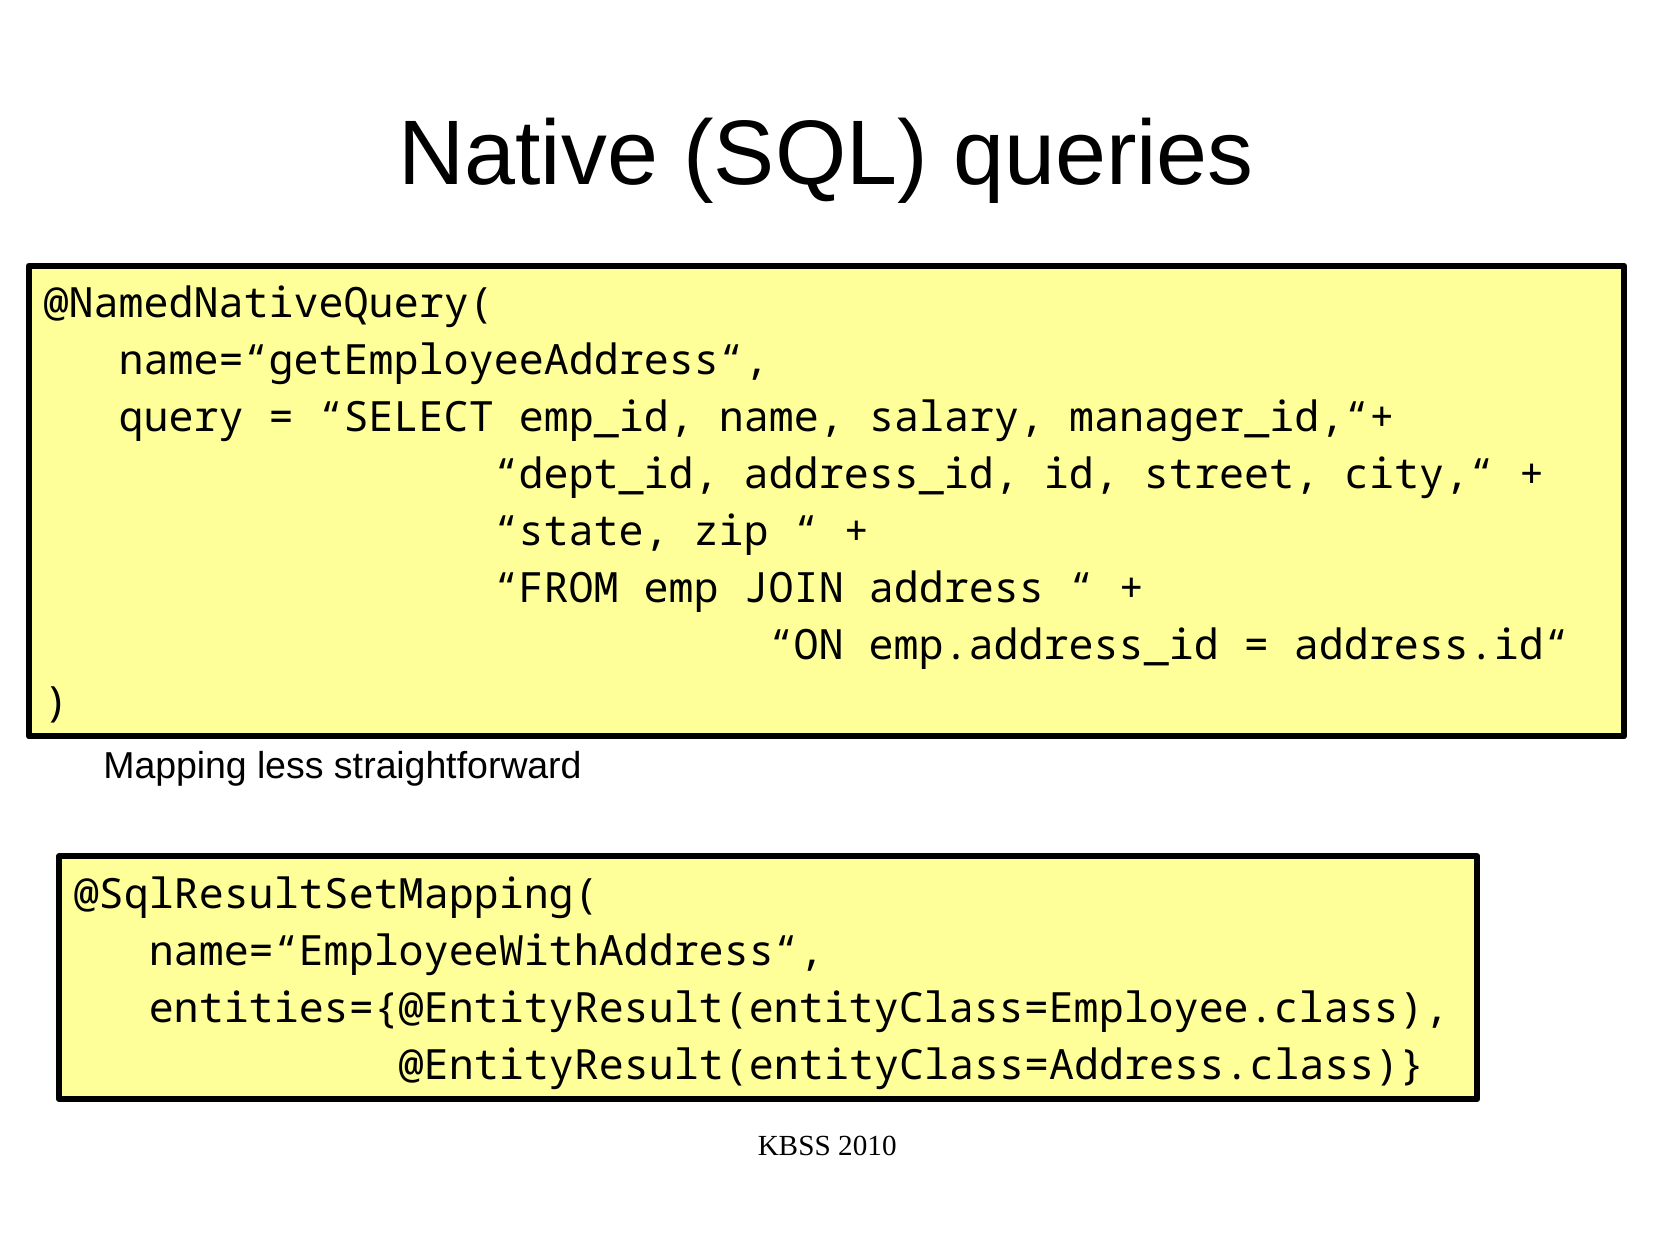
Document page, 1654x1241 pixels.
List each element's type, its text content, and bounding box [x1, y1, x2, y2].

text_box @NamedNativeQuery( name=“getEmployeeAddress“, query = “SELECT emp_id, name, salary, manager_id,“+ “dept_id, address_id, id, street, city,“ + “state, zip “ + “FROM emp JOIN address “ + “ON emp.address_id = address.id“ ) [28, 265, 1625, 669]
text_box @SqlResultSetMapping( name=“EmployeeWithAddress“, entities={@EntityResult(entityClass=Employee.class), @EntityResult(entityClass=Address.class)} [59, 856, 1478, 1066]
title Native (SQL) queries [82, 49, 1571, 257]
text_box Mapping less straightforward [88, 736, 596, 794]
